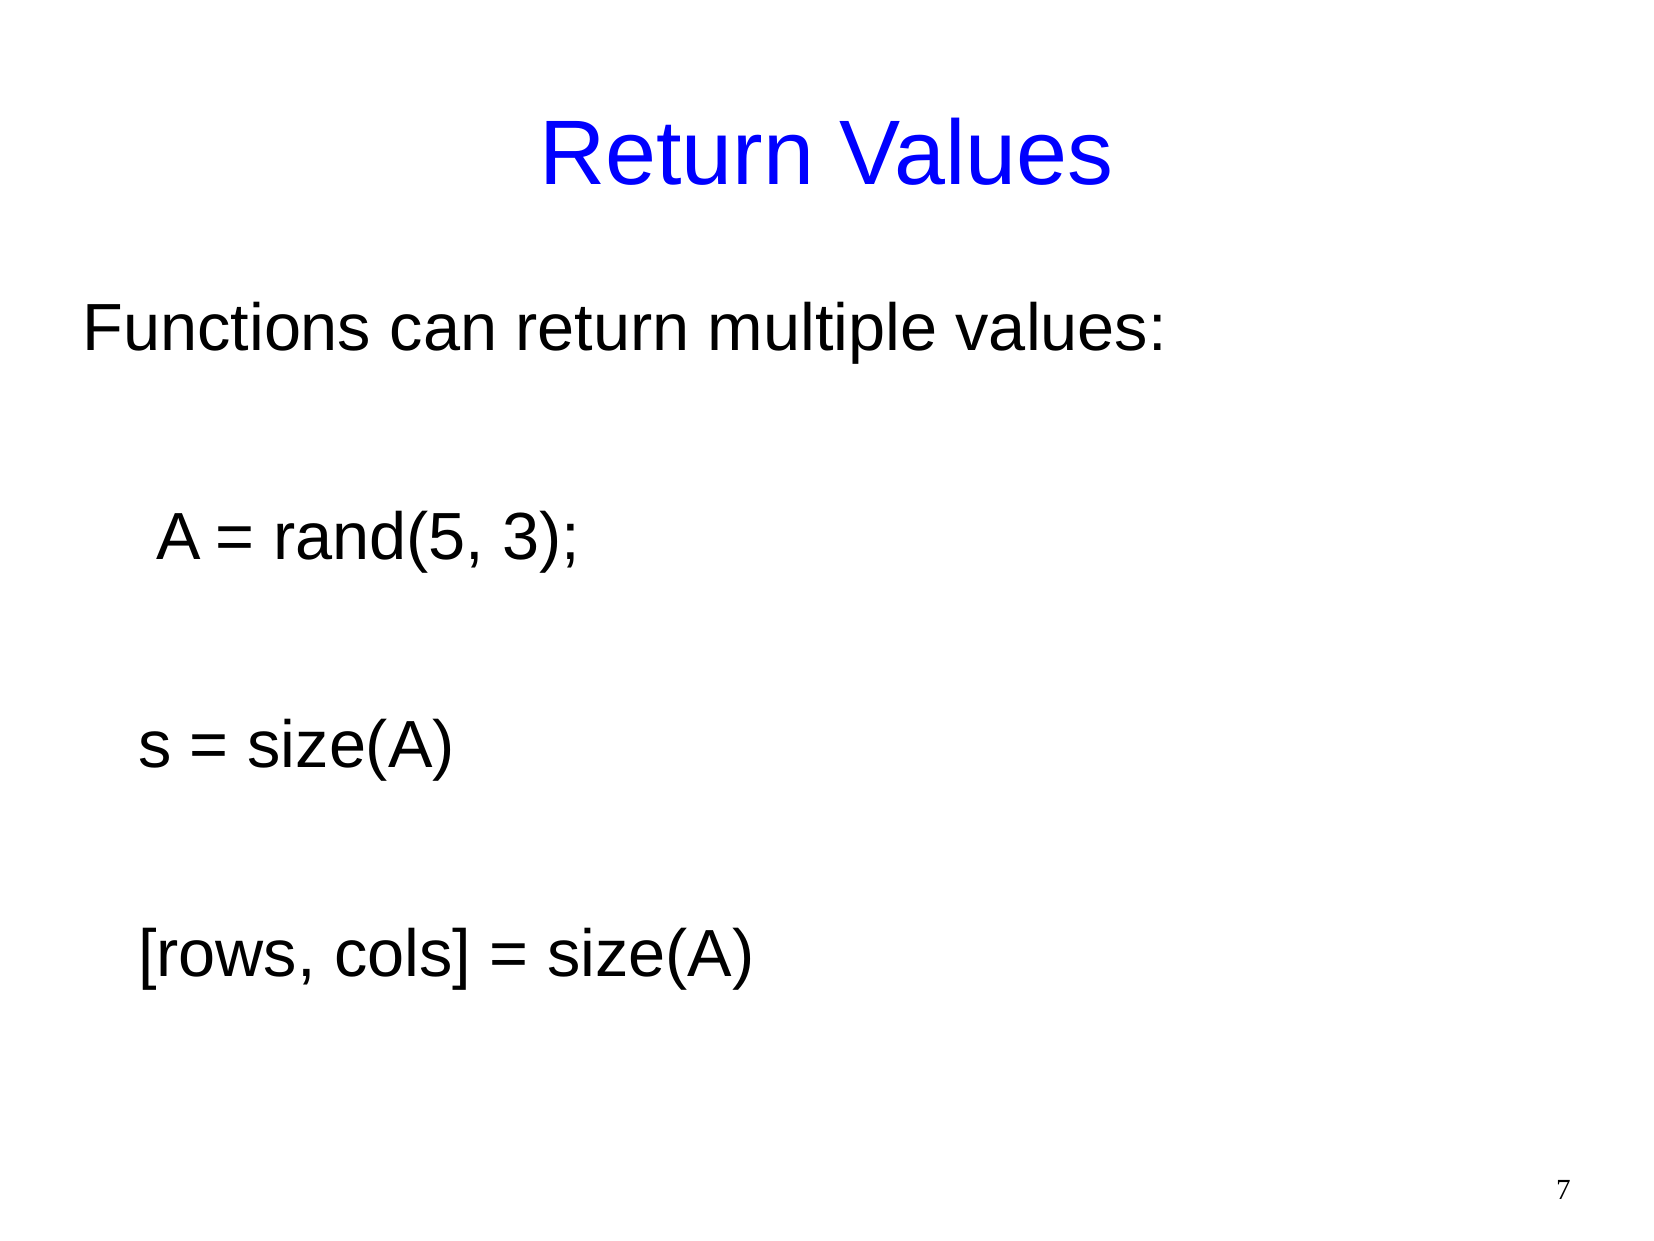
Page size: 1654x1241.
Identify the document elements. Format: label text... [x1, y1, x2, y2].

title Return Values [82, 56, 1571, 250]
list Functions can return multiple values: A = rand(5, 3); s = size(A) [rows, cols] = size(A) [82, 290, 1571, 1094]
